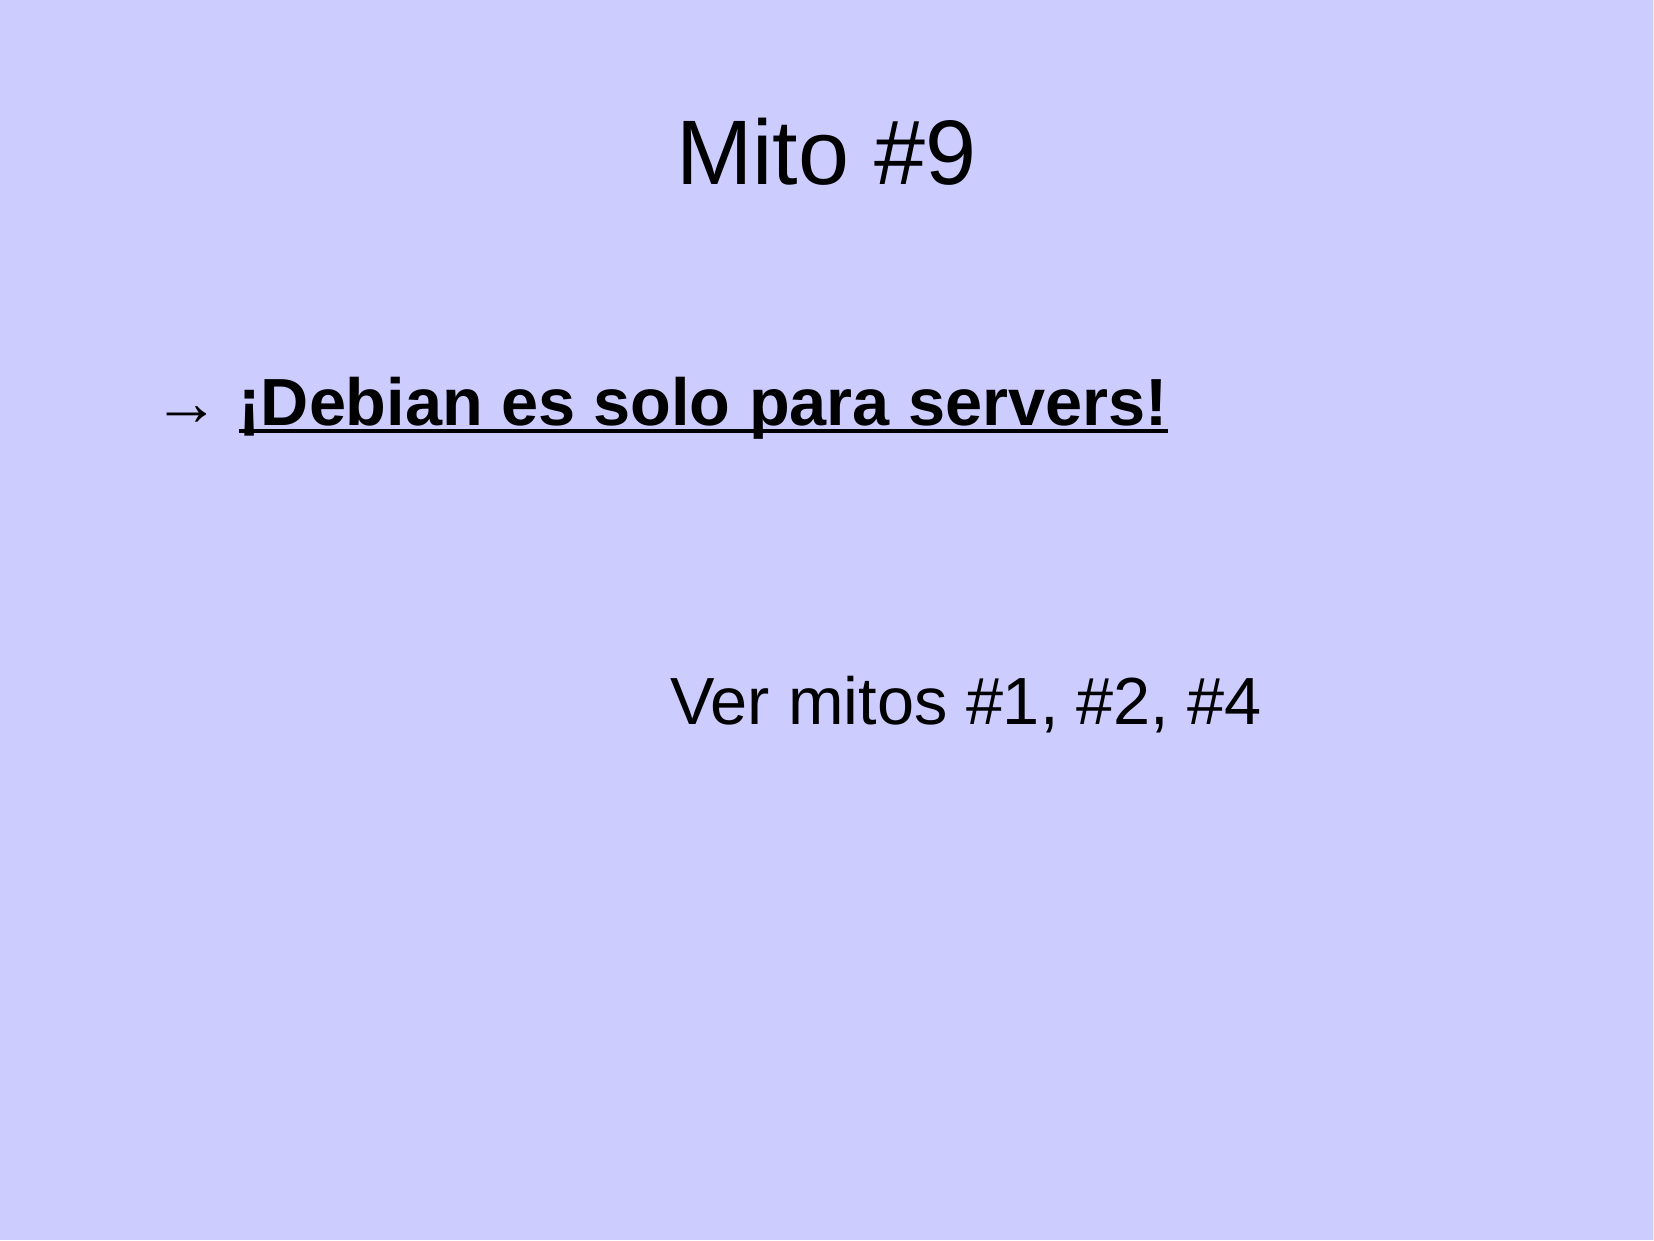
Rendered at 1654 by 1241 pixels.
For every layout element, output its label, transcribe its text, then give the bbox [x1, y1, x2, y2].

title Mito #9 [82, 49, 1571, 257]
list → ¡Debian es solo para servers! Ver mitos #1, #2, #4 [82, 290, 1571, 1010]
